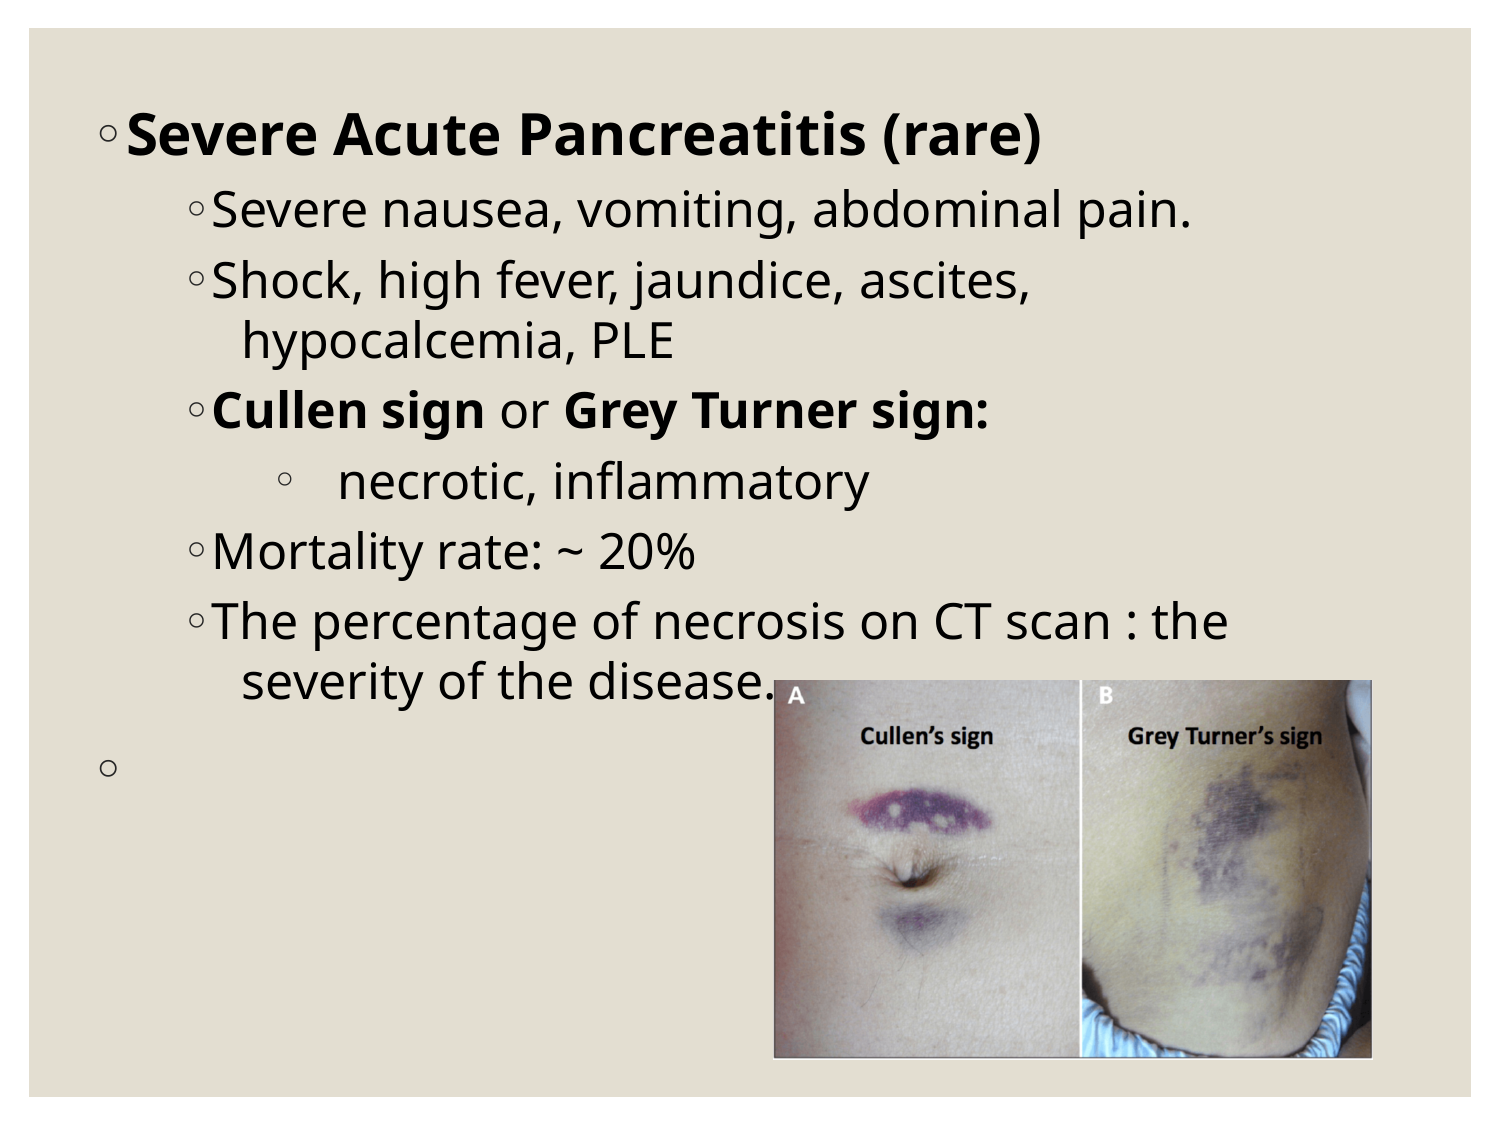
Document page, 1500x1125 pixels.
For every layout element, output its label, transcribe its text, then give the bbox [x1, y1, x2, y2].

picture [773, 680, 1373, 1060]
list Severe Acute Pancreatitis (rare) Severe nausea, vomiting, abdominal pain. Shock, high fever, jaundice, ascites, hypocalcemia, PLE Cullen sign or Grey Turner sign: necrotic, inflammatory Mortality rate: ~ 20% The percentage of necrosis on CT scan : the severity of the disease. [76, 90, 1345, 847]
